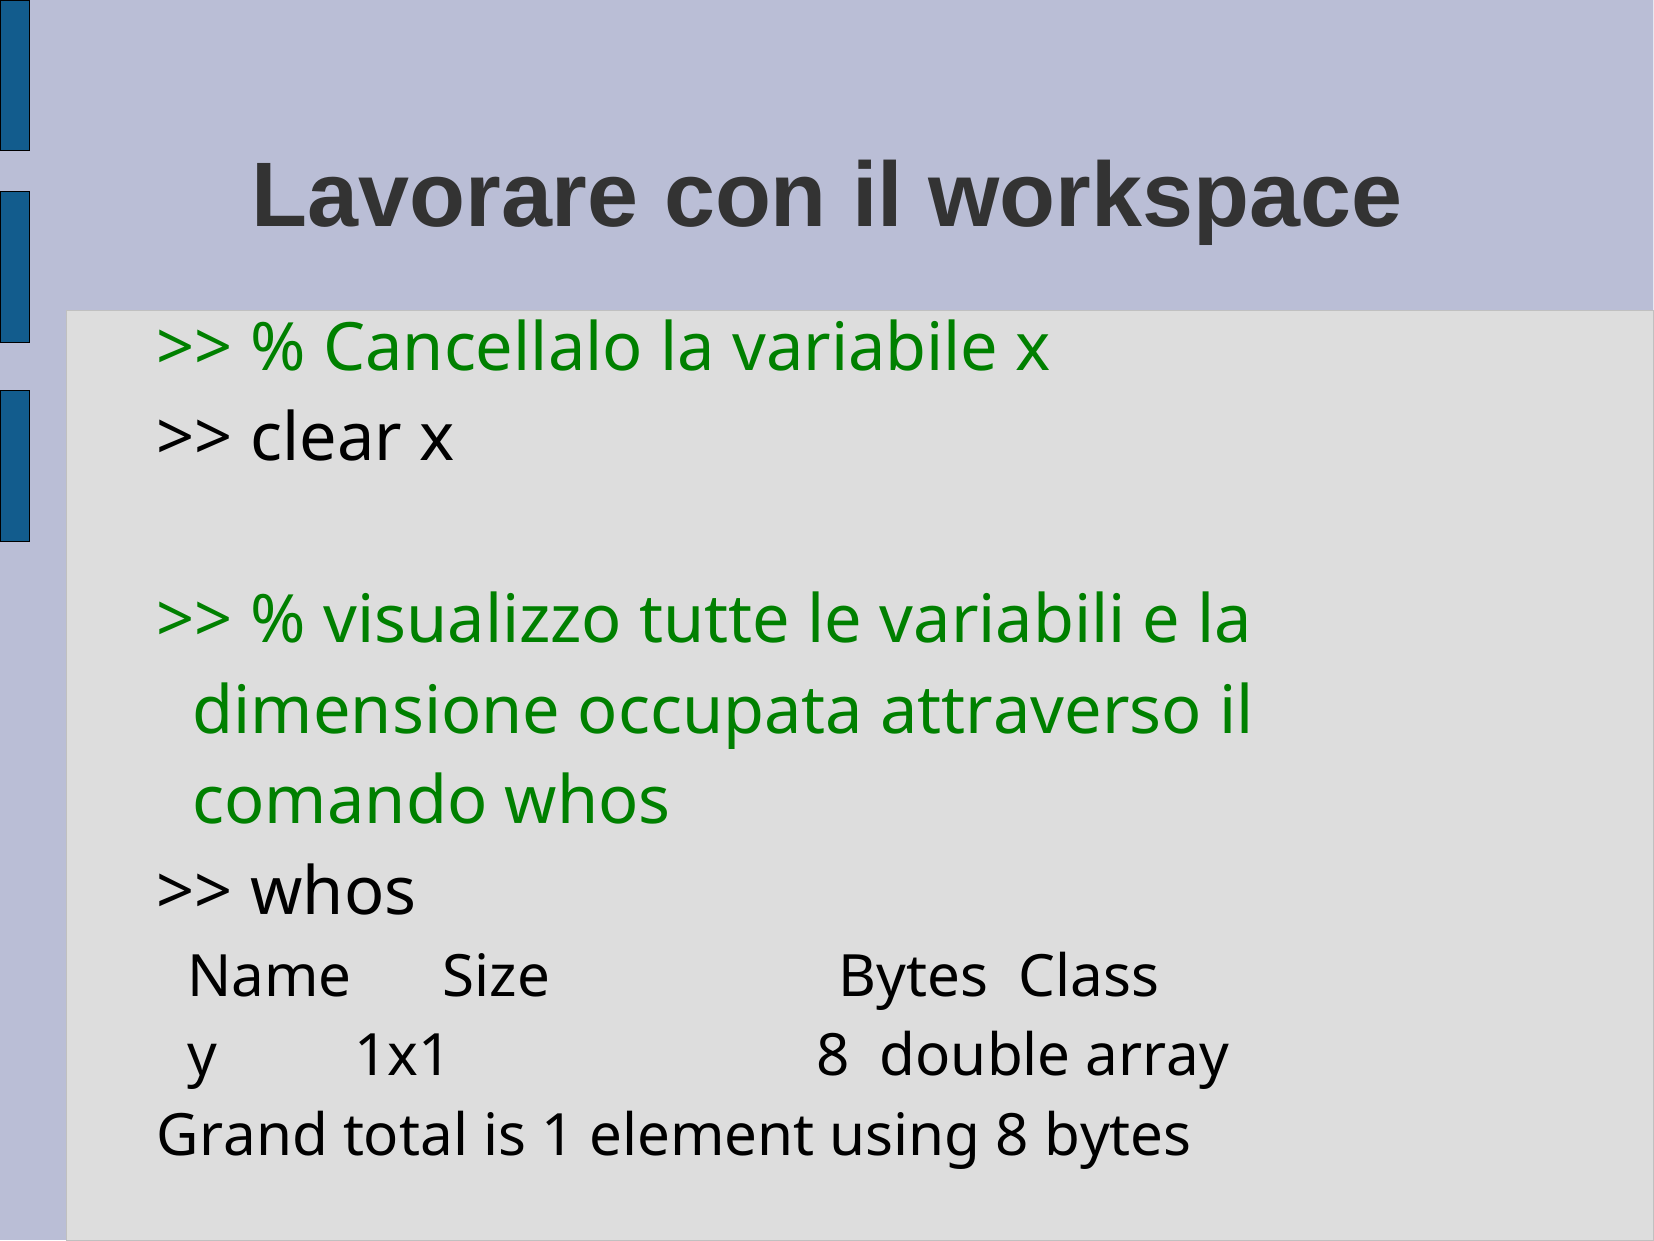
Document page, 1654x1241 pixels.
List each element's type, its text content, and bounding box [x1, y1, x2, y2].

title Lavorare con il workspace [121, 98, 1534, 291]
subtitle >> % Cancellalo la variabile x >> clear x >> % visualizzo tutte le variabili e la dimensione occupata attraverso il comando whos >> whos Name Size Bytes Class y 1x1 8 double array Grand total is 1 element using 8 bytes [121, 346, 1534, 1125]
